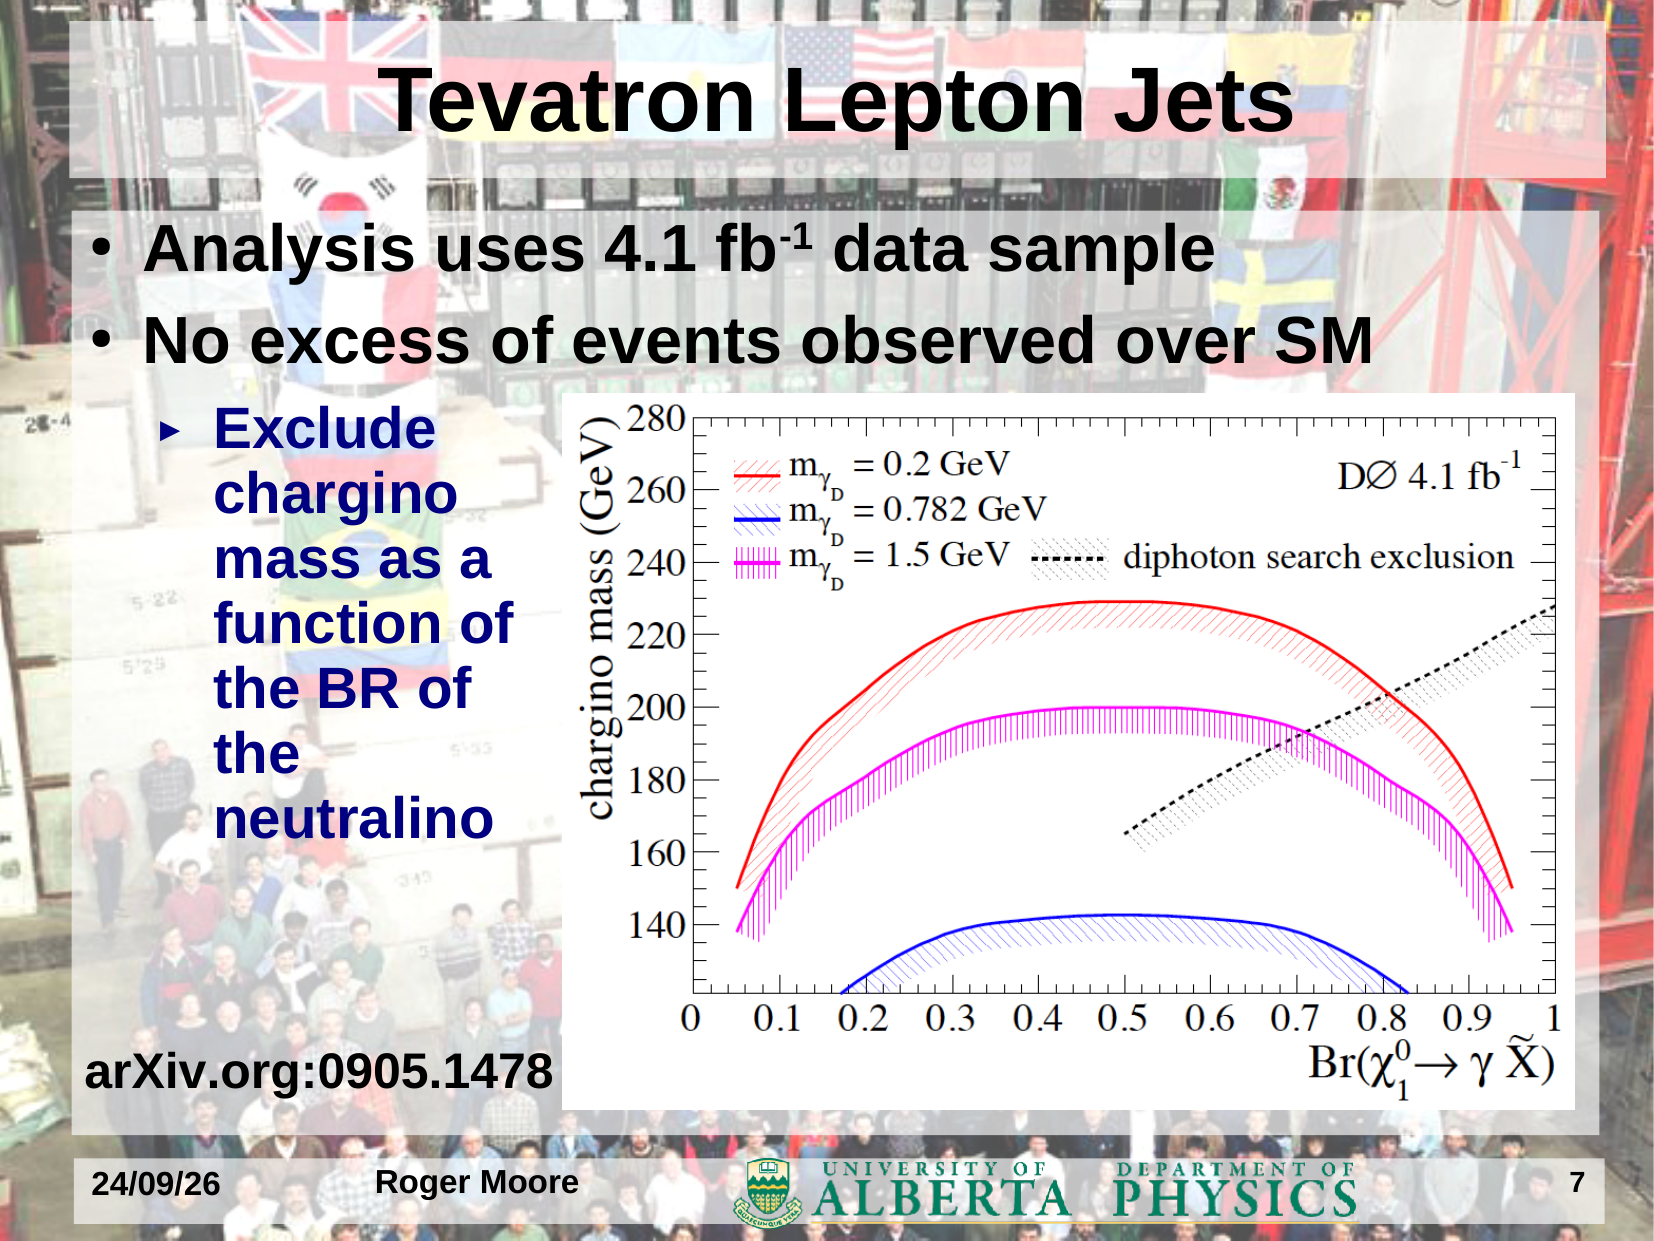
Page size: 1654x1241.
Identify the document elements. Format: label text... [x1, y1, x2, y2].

list Analysis uses 4.1 fb-1 data sample No excess of events observed over SM Exclude chargino mass as a function of the BR of the neutralino [71, 210, 1600, 1136]
picture [0, 0, 1654, 1241]
text_box arXiv.org:0905.1478 [84, 1039, 551, 1098]
title Tevatron Lepton Jets [69, 21, 1606, 179]
